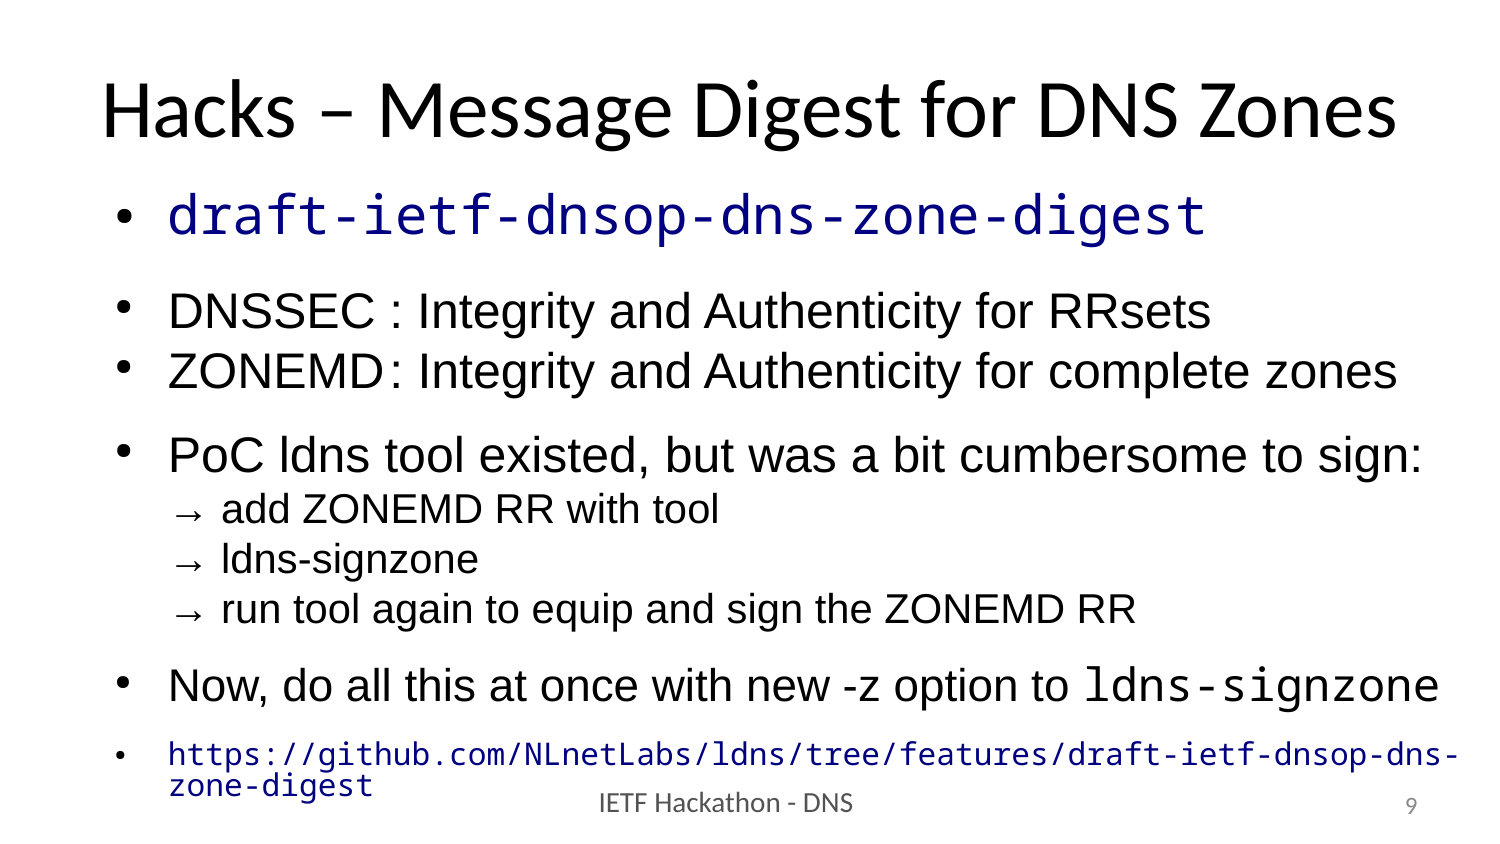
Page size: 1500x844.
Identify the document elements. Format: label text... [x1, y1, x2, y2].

list draft-ietf-dnsop-dns-zone-digest DNSSEC : Integrity and Authenticity for RRsets ZONEMD : Integrity and Authenticity for complete zones PoC ldns tool existed, but was a bit cumbersome to sign: → add ZONEMD RR with tool → ldns-signzone → run tool again to equip and sign the ZONEMD RR Now, do all this at once with new -z option to ldns-signzone https://github.com/NLnetLabs/ldns/tree/features/draft-ietf-dnsop-dns-zone-digest [89, 173, 1477, 821]
slide_number <getal> [1394, 782, 1425, 827]
title Hacks – Message Digest for DNS Zones [75, 33, 1425, 175]
